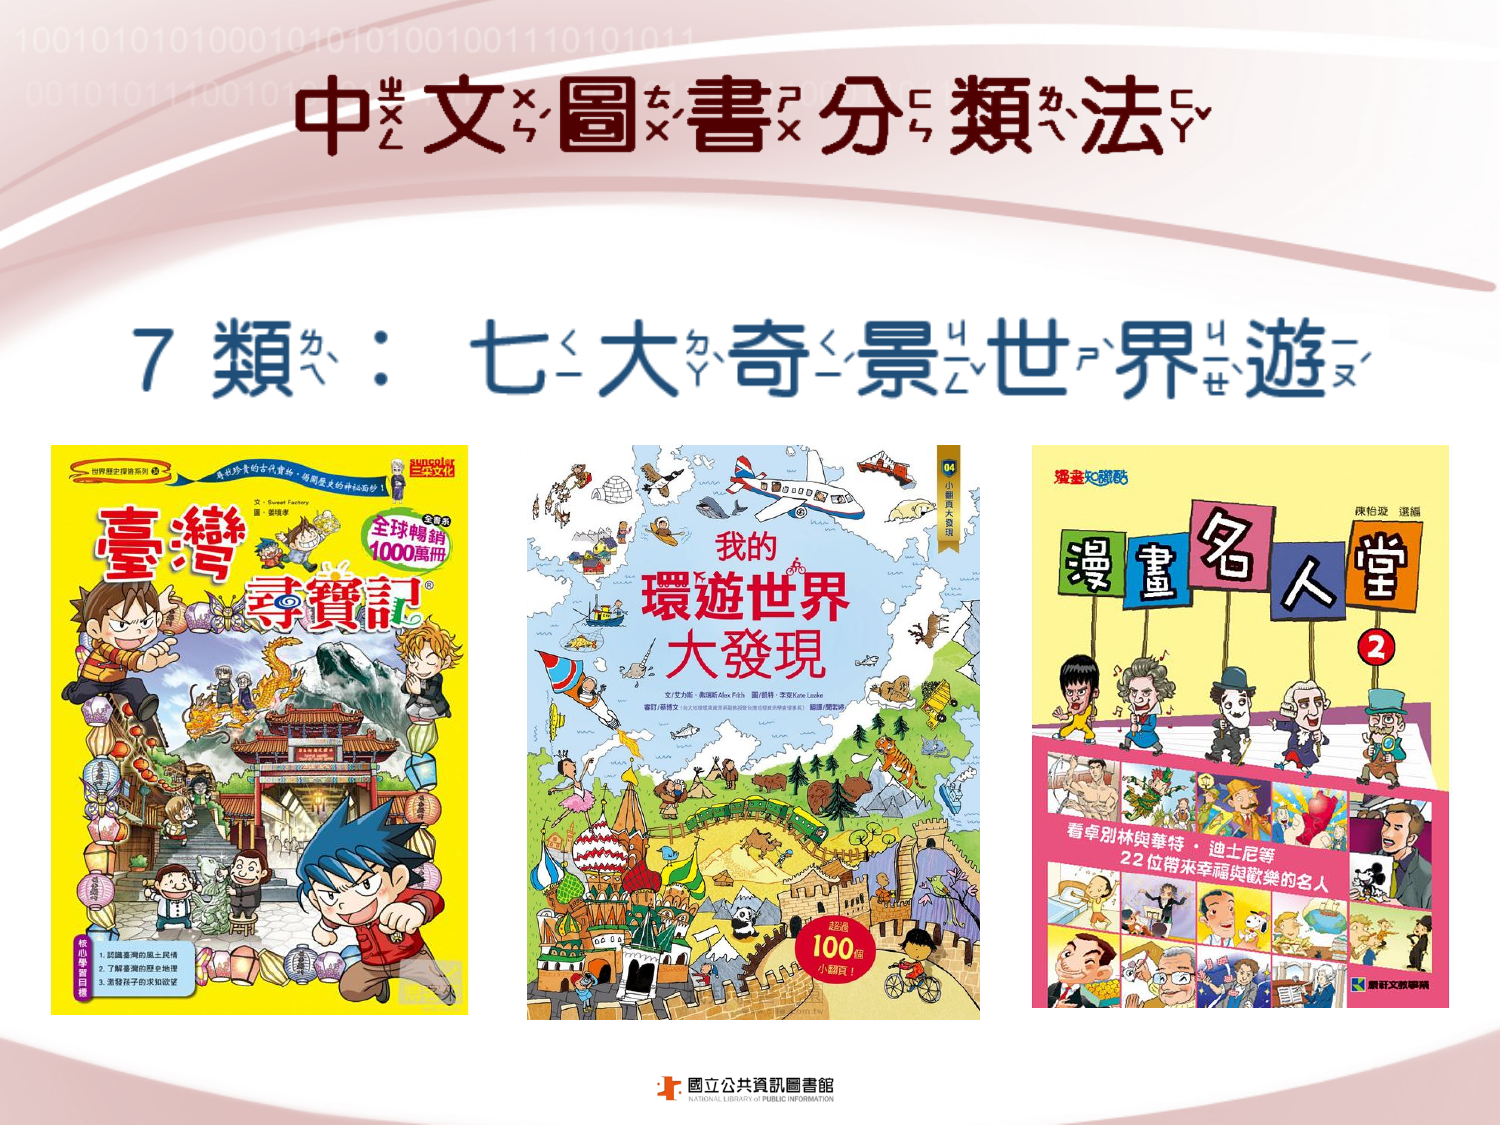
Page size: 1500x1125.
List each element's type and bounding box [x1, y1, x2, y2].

picture [234, 35, 1266, 169]
picture [46, 445, 469, 1015]
picture [527, 445, 980, 1020]
picture [1031, 445, 1454, 1008]
picture [123, 314, 1389, 409]
